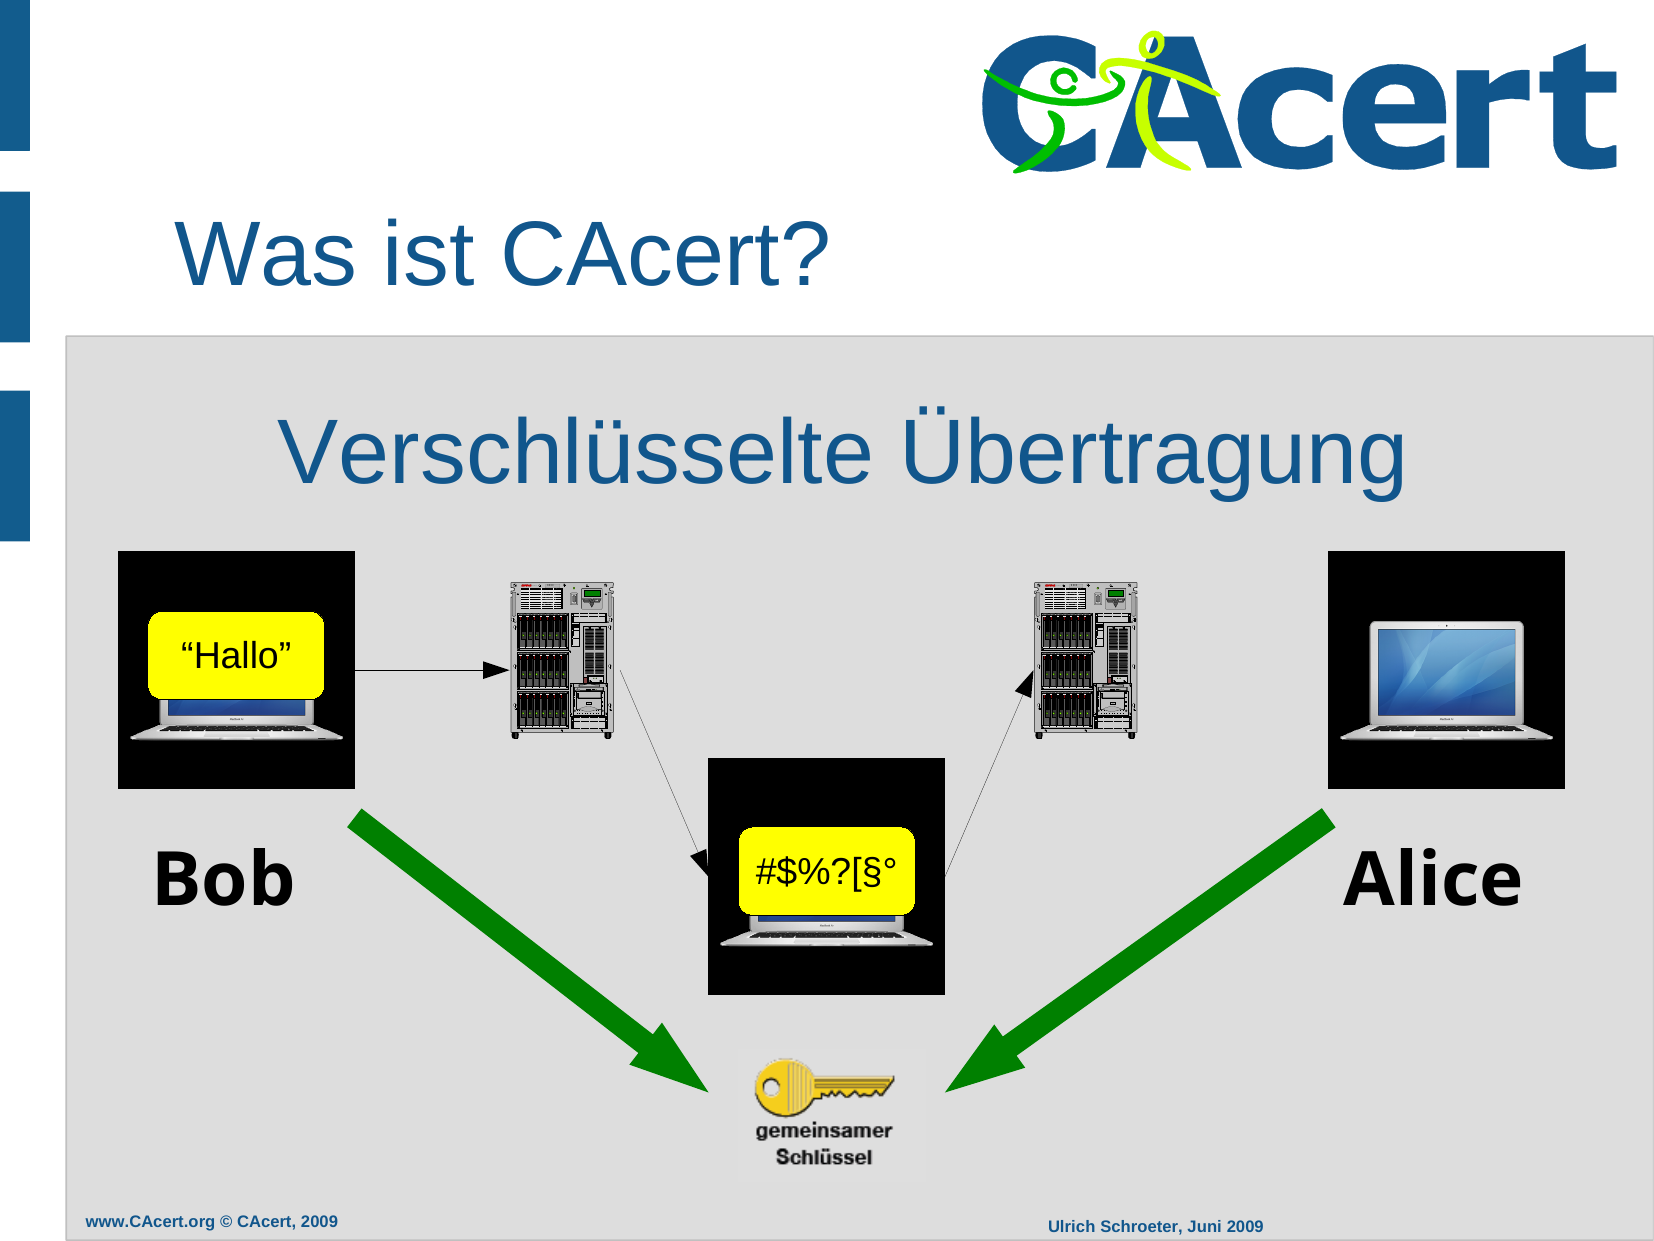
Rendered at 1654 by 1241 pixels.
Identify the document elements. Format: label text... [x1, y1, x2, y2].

text_box Bob [136, 817, 325, 939]
text_box #$%?[§° [738, 826, 916, 916]
picture [708, 758, 945, 995]
text_box “Hallo” [147, 611, 325, 700]
picture [738, 1049, 926, 1182]
picture [1033, 581, 1144, 759]
text_box Alice [1328, 817, 1568, 939]
picture [509, 581, 621, 759]
title Verschlüsselte Übertragung [118, 344, 1530, 503]
picture [118, 551, 355, 789]
picture [1328, 551, 1565, 789]
text_box Was ist CAcert? [118, 195, 837, 313]
